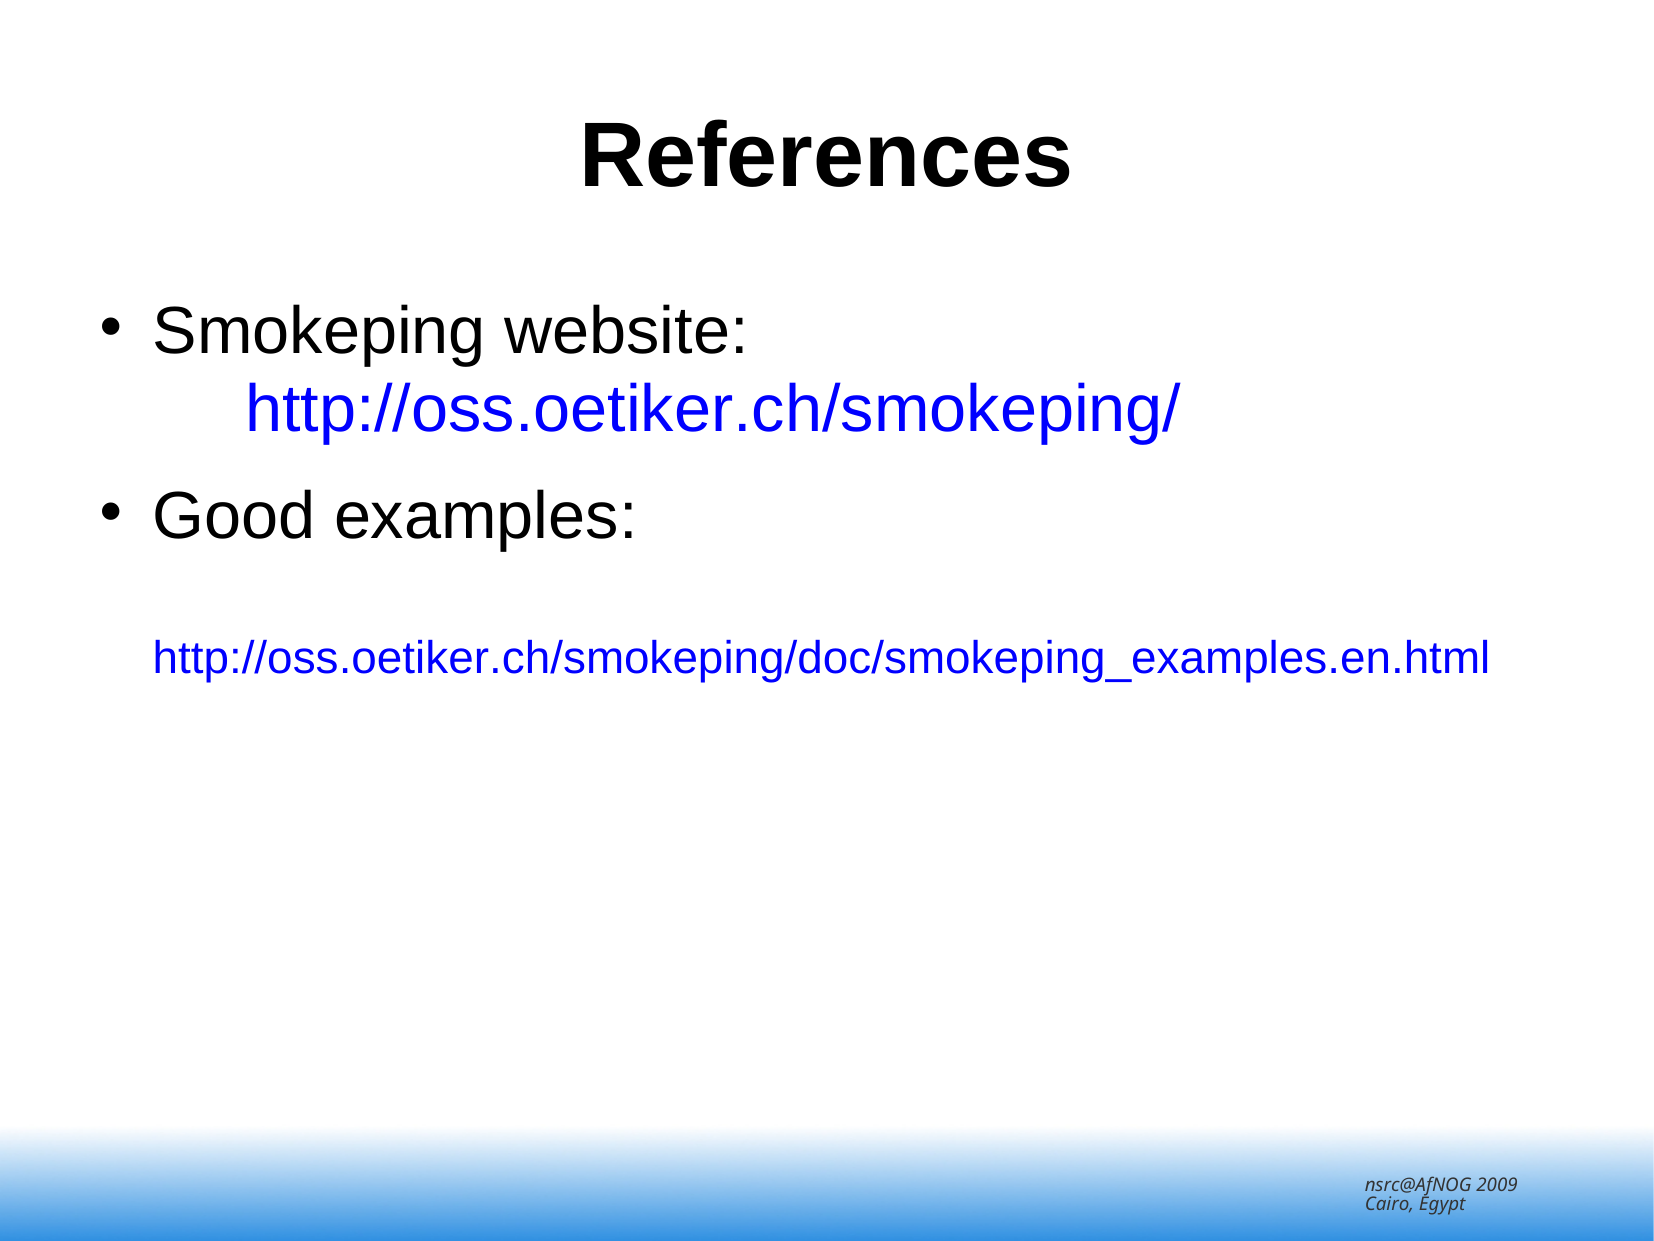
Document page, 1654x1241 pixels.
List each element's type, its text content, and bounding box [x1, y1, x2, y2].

list Smokeping website: http://oss.oetiker.ch/smokeping/ Good examples: http://oss.oetiker.ch/smokeping/doc/smokeping_examples.en.html [82, 290, 1571, 1094]
title References [82, 49, 1571, 257]
picture [0, 1124, 1654, 1241]
